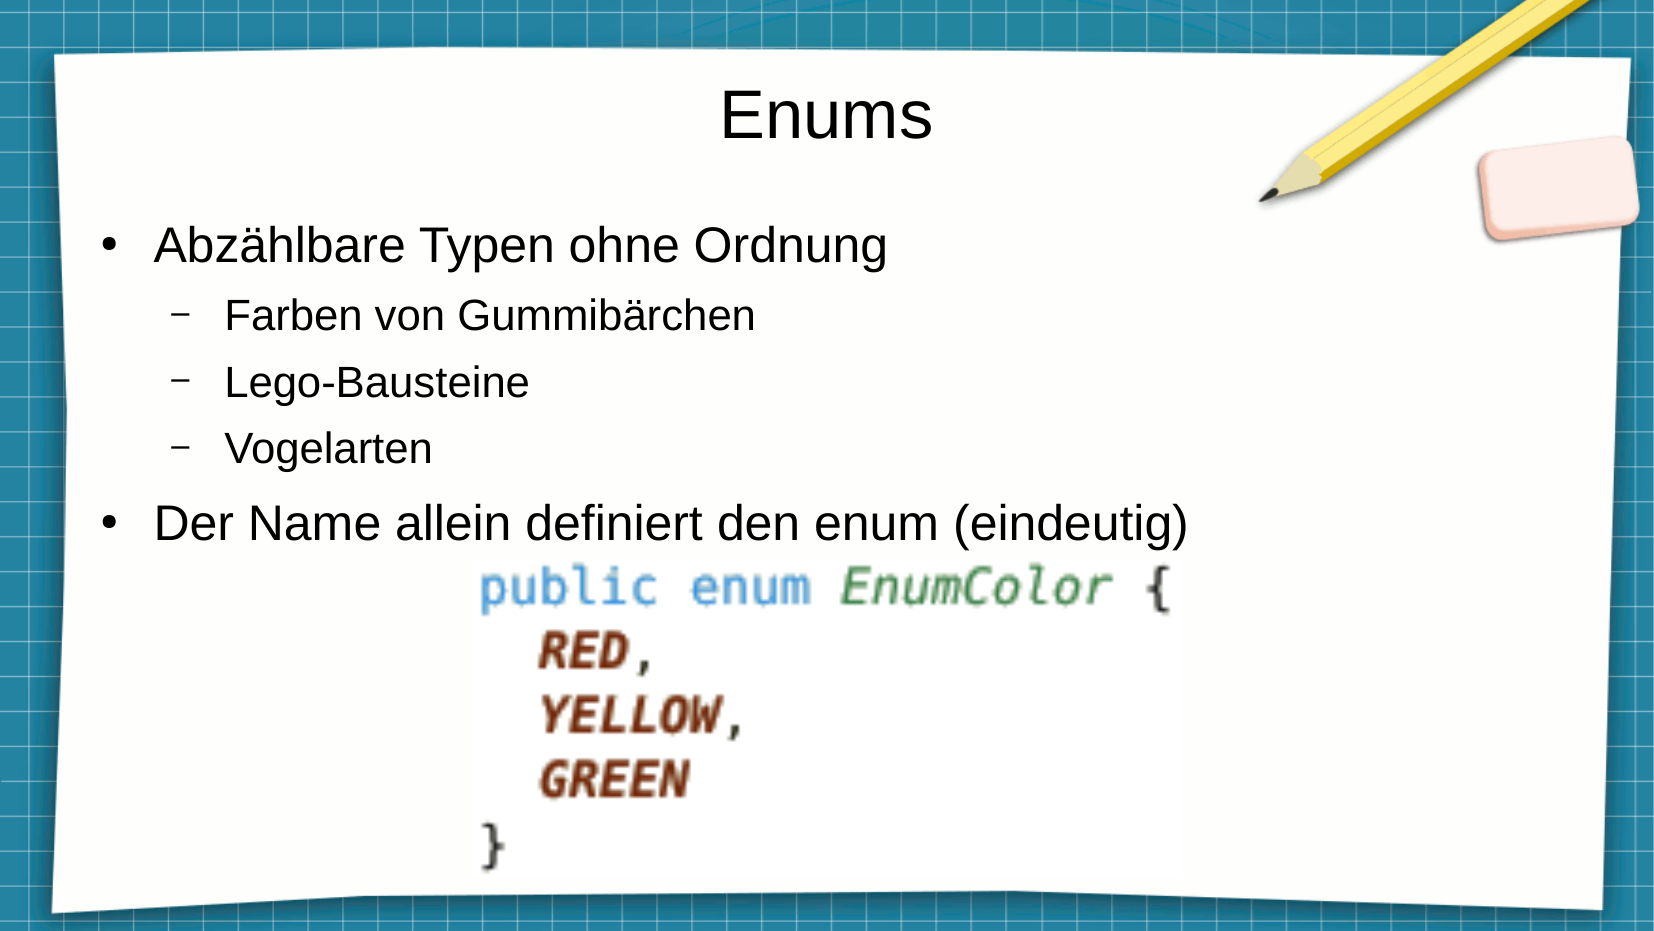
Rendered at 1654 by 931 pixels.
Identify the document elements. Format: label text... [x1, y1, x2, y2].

list Abzählbare Typen ohne Ordnung Farben von Gummibärchen Lego-Bausteine Vogelarten Der Name allein definiert den enum (eindeutig) [82, 217, 1571, 591]
picture [0, 0, 1654, 931]
title Enums [82, 37, 1571, 193]
